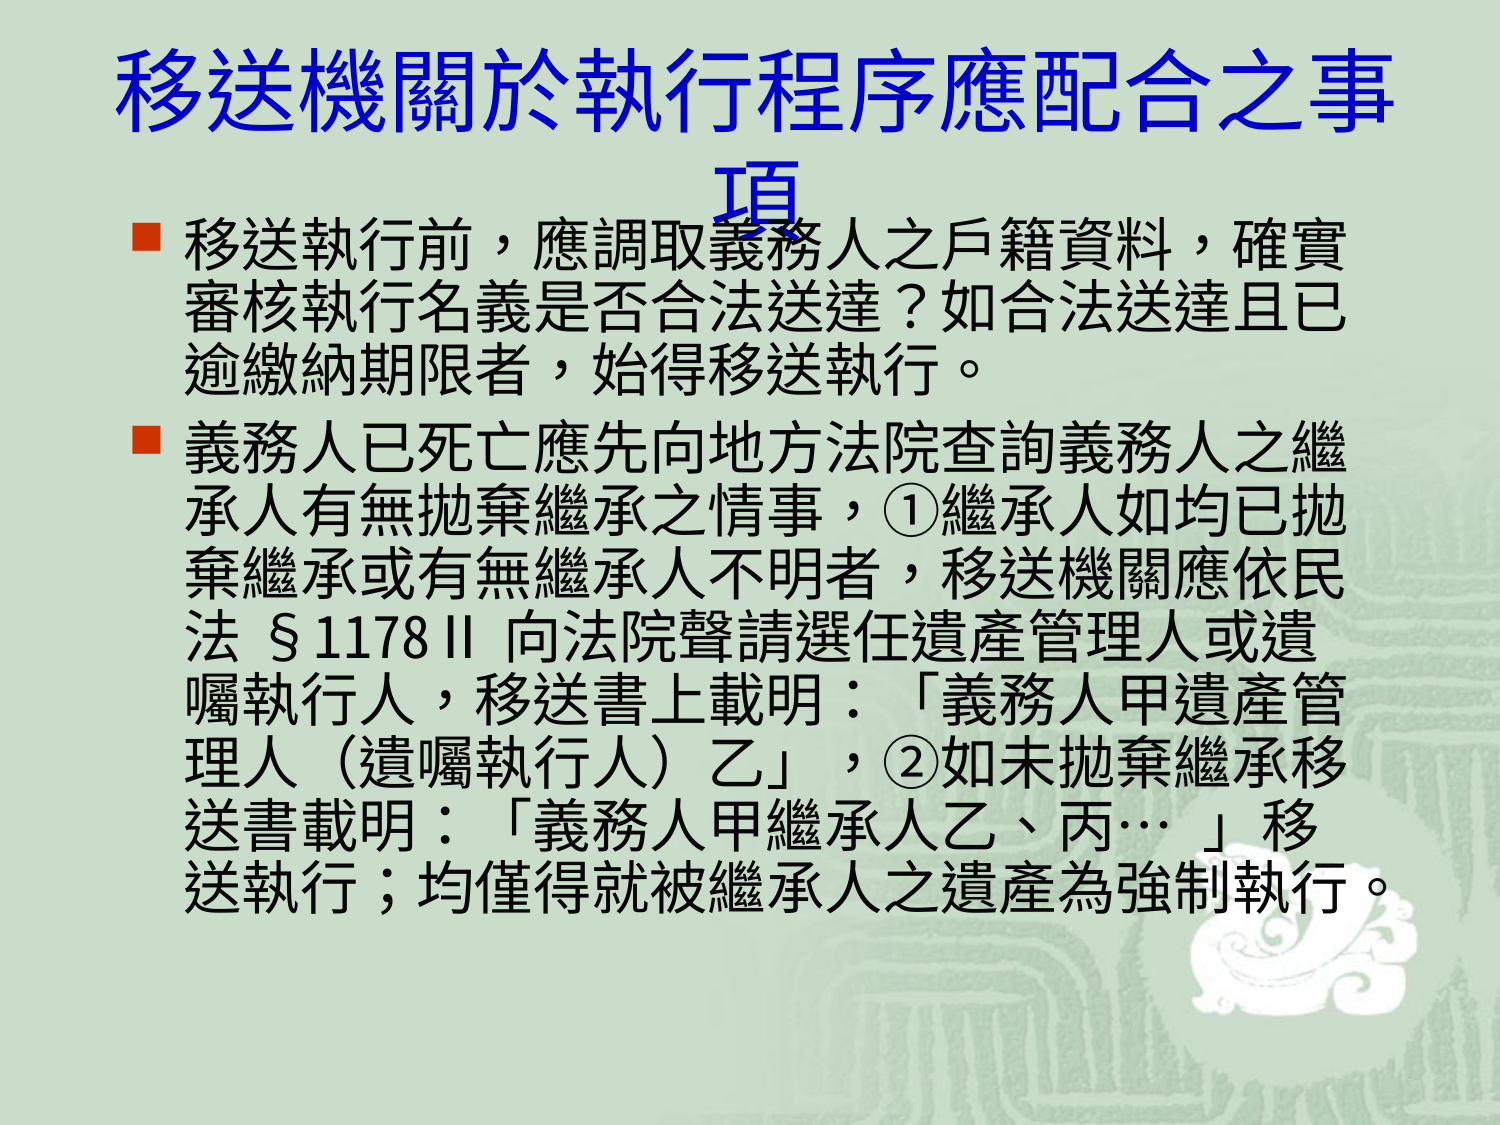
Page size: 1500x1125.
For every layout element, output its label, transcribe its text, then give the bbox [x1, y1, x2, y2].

list 移送執行前，應調取義務人之戶籍資料，確實審核執行名義是否合法送達？如合法送達且已逾繳納期限者，始得移送執行。 義務人已死亡應先向地方法院查詢義務人之繼承人有無拋棄繼承之情事，①繼承人如均已拋棄繼承或有無繼承人不明者，移送機關應依民法§1178Ⅱ向法院聲請選任遺產管理人或遺囑執行人，移送書上載明：「義務人甲遺產管理人（遺囑執行人）乙」，②如未拋棄繼承移送書載明：「義務人甲繼承人乙、丙… 」移送執行；均僅得就被繼承人之遺產為強制執行。 [112, 208, 1388, 1000]
title 移送機關於執行程序應配合之事項 [53, 80, 1459, 206]
picture [0, 0, 1500, 1125]
